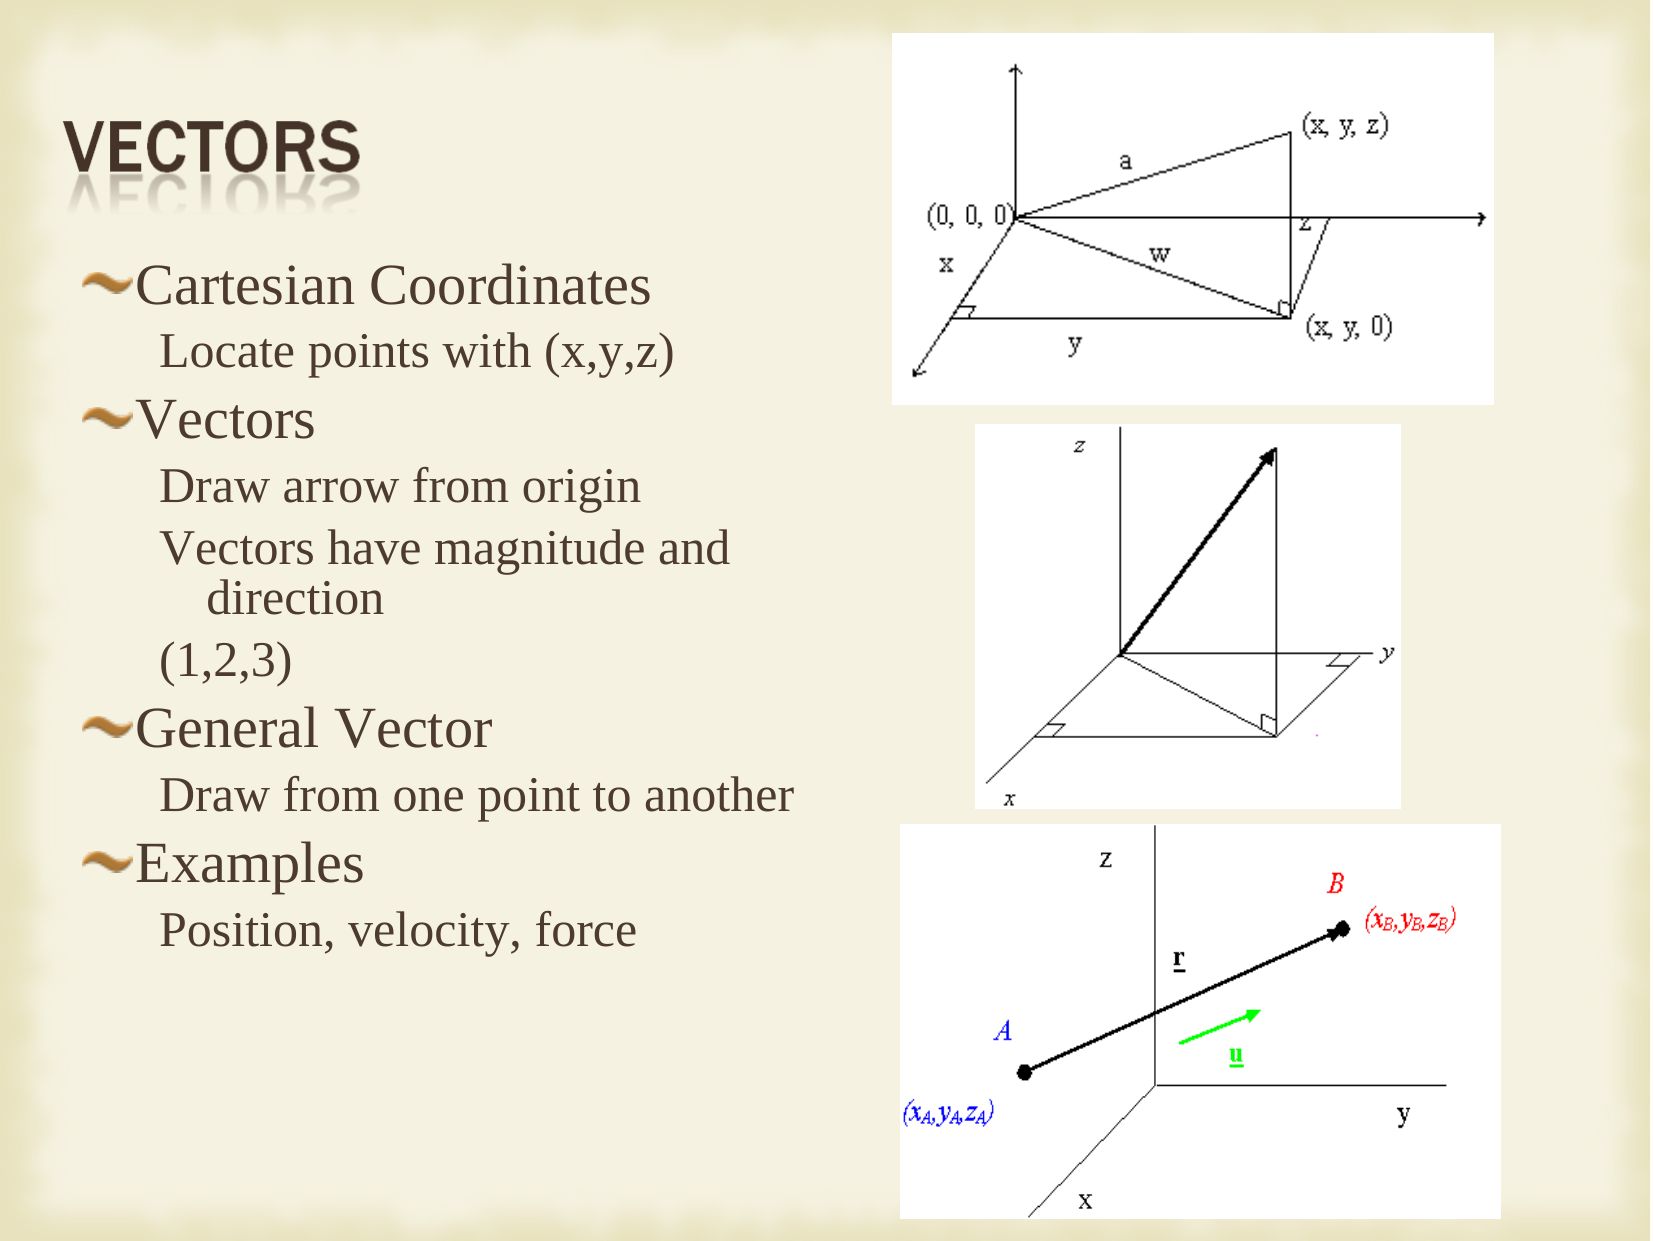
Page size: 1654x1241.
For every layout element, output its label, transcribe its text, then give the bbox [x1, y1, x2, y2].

list Cartesian Coordinates Locate points with (x,y,z) Vectors Draw arrow from origin Vectors have magnitude and direction (1,2,3) General Vector Draw from one point to another Examples Position, velocity, force [49, 249, 913, 1076]
text_box [892, 33, 1494, 405]
picture [0, 0, 1651, 1241]
